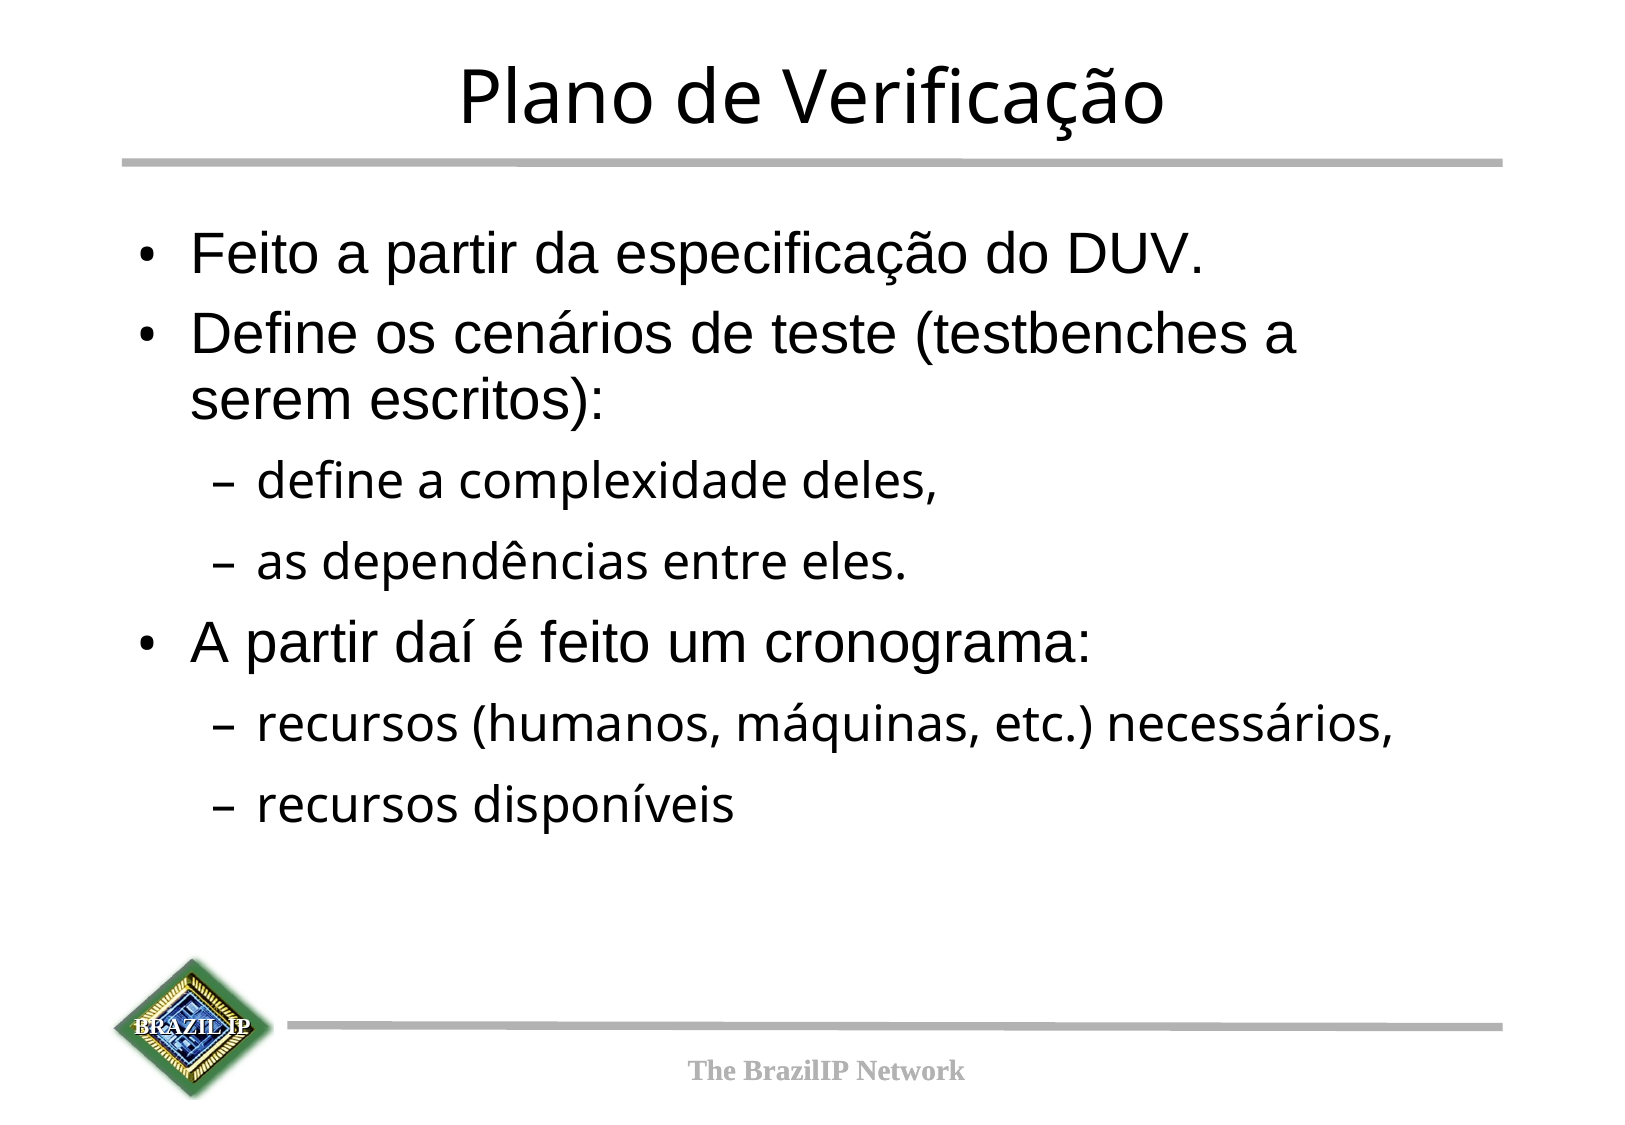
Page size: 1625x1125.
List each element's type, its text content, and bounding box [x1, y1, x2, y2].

title Plano de Verificação [121, 41, 1503, 147]
list Feito a partir da especificação do DUV. Define os cenários de teste (testbenches a serem escritos): define a complexidade deles, as dependências entre eles. A partir daí é feito um cronograma: recursos (humanos, máquinas, etc.) necessários, recursos disponíveis [121, 212, 1488, 943]
picture [108, 953, 274, 1100]
